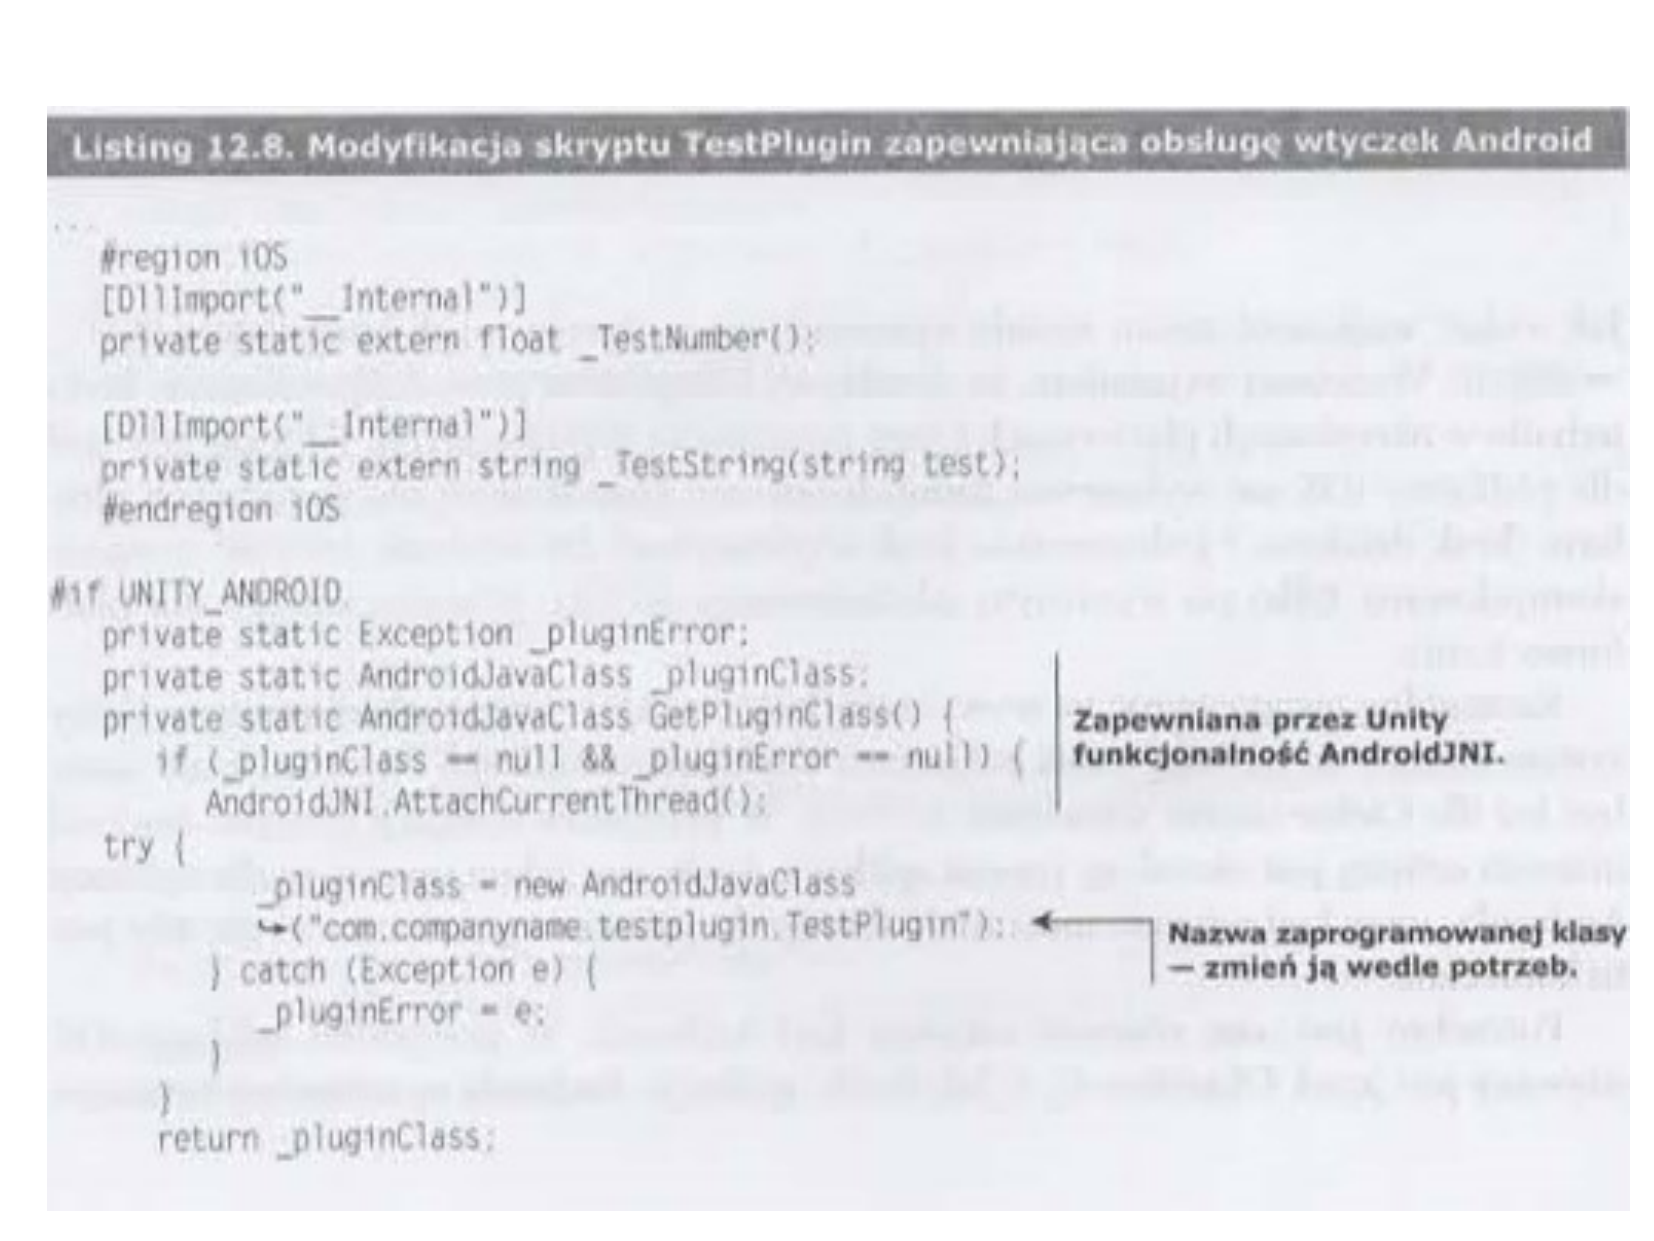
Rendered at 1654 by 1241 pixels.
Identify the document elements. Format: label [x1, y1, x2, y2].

picture [47, 106, 1630, 1211]
